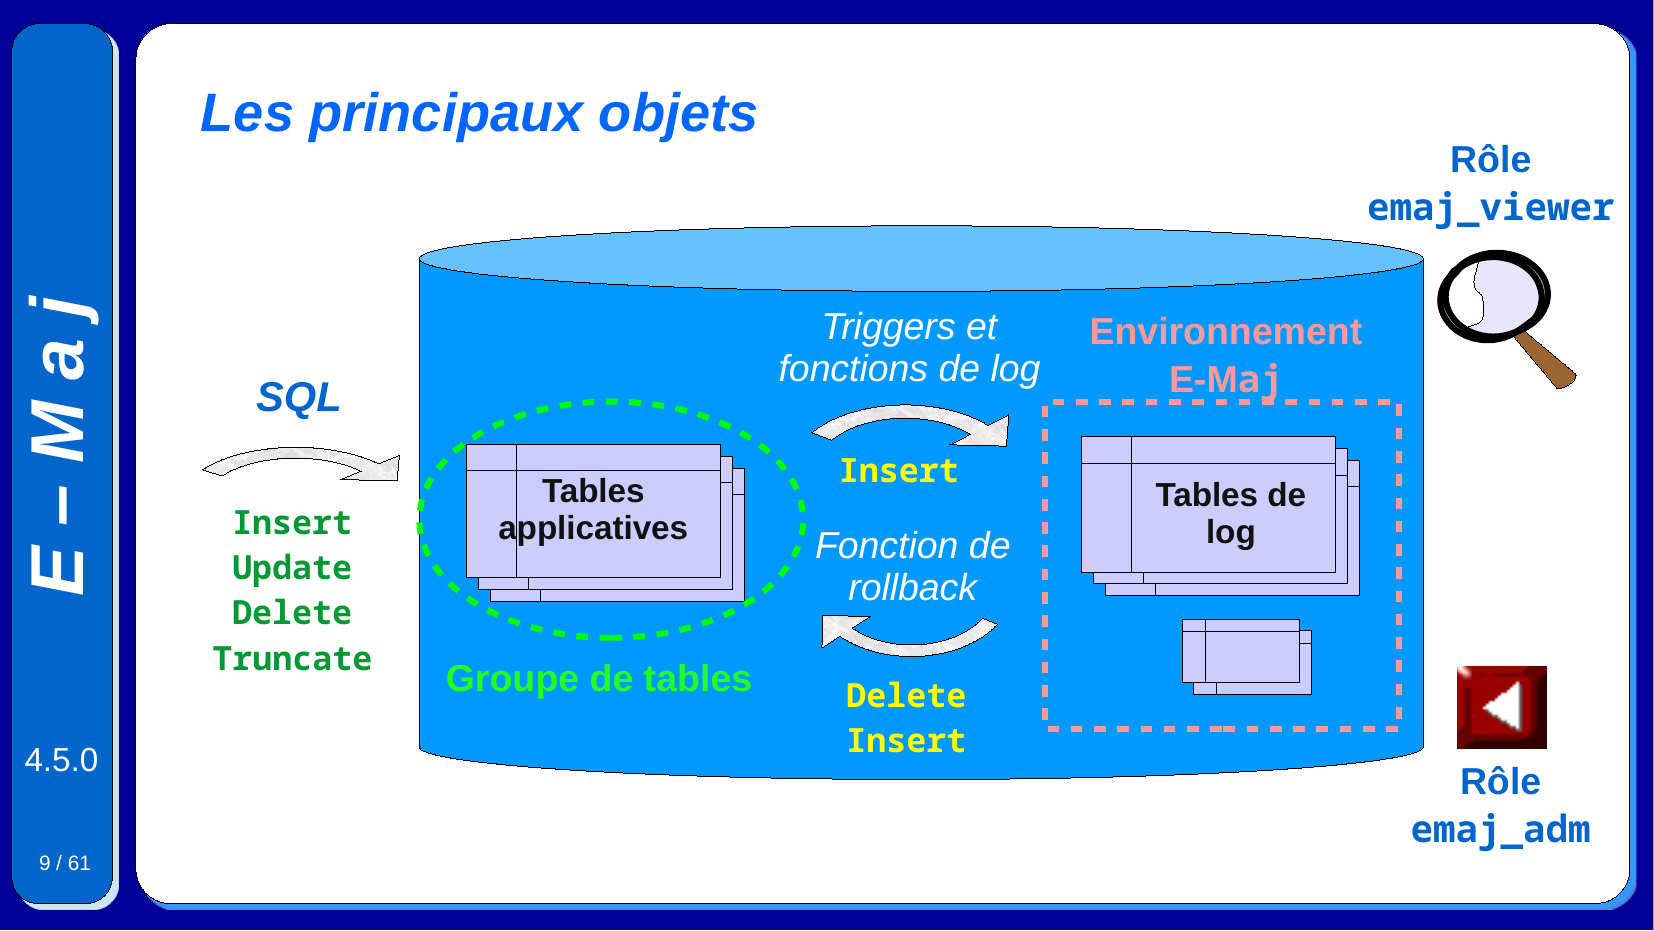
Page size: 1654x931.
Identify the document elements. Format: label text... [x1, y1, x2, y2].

text_box Rôle emaj_adm [1395, 752, 1609, 855]
text_box [419, 260, 1424, 780]
text_box [202, 447, 400, 481]
text_box Tables de log [1138, 468, 1323, 561]
text_box Insert [817, 439, 981, 494]
text_box Rôle emaj_viewer [1352, 131, 1630, 233]
text_box Delete Insert [802, 664, 1010, 759]
text_box Groupe de tables [431, 649, 768, 707]
text_box Triggers et fonctions de log [761, 298, 1058, 398]
text_box Fonction de rollback [755, 516, 1070, 616]
text_box table [419, 225, 1424, 292]
text_box SQL [194, 366, 404, 428]
title Les principaux objets [200, 34, 1575, 191]
text_box Tables applicatives [448, 465, 739, 557]
text_box Environnement E-Maj [1074, 303, 1378, 404]
text_box Insert Update Delete Truncate [183, 491, 402, 661]
picture [1457, 666, 1547, 749]
text_box [1440, 252, 1577, 389]
